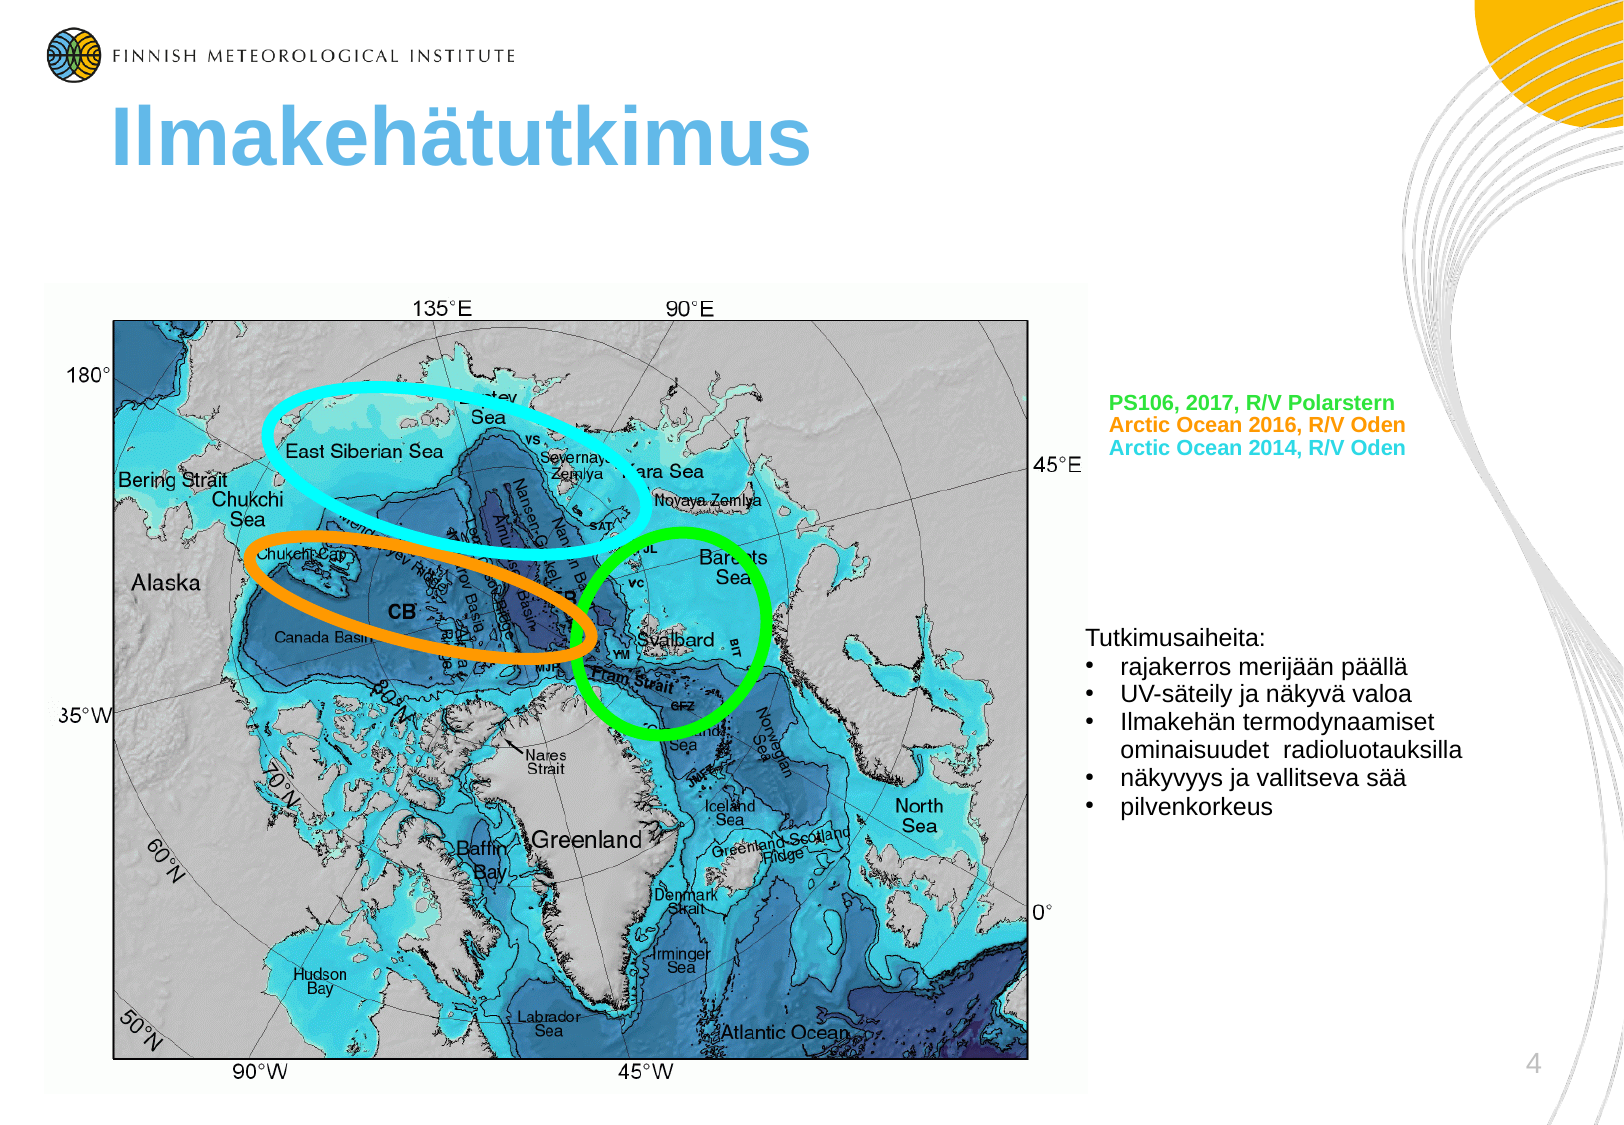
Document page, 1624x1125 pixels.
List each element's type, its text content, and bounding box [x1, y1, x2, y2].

title Ilmakehätutkimus [110, 90, 1425, 264]
picture [44, 283, 1088, 1094]
text_box Tutkimusaiheita: rajakerros merijään päällä UV-säteily ja näkyvä valoa Ilmakehän termodynaamiset ominaisuudet radioluotauksilla näkyvyys ja vallitseva sää pilvenkorkeus [1070, 616, 1576, 968]
picture [46, 27, 514, 83]
text_box PS106, 2017, R/V Polarstern Arctic Ocean 2016, R/V Oden Arctic Ocean 2014, R/V Oden [1094, 334, 1428, 502]
picture [1376, 0, 1624, 1125]
